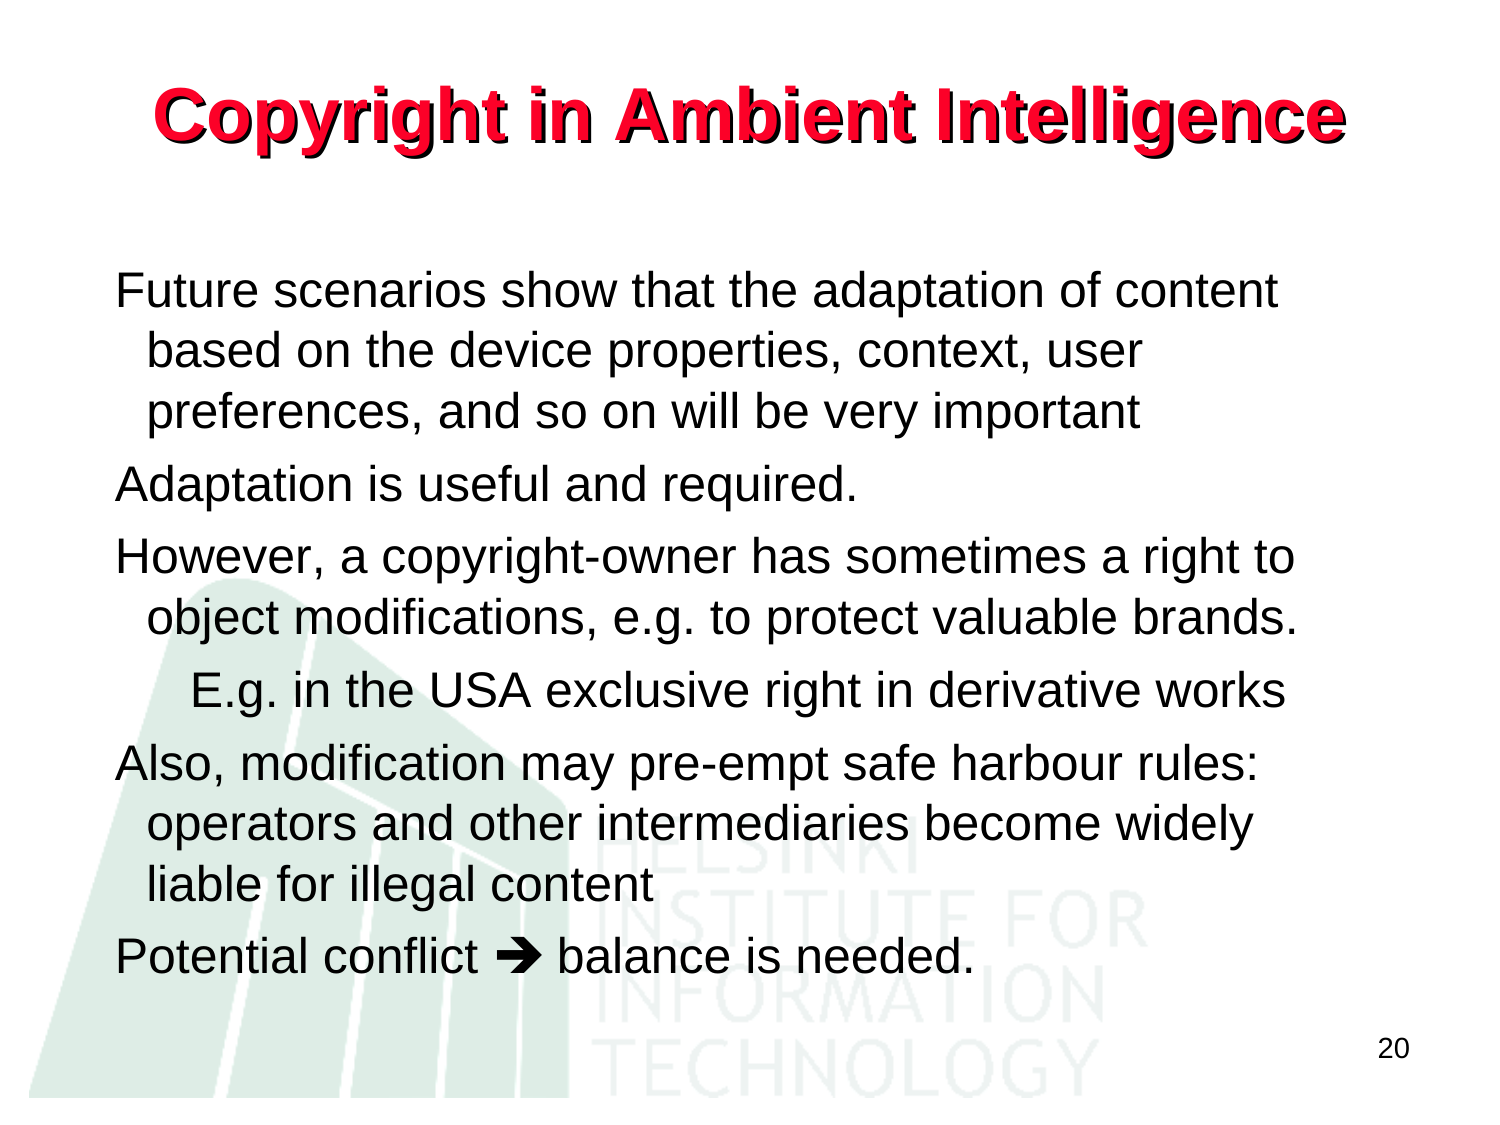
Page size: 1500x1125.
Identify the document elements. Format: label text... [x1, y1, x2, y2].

title Copyright in Ambient Intelligence [99, 61, 1401, 175]
list Future scenarios show that the adaptation of content based on the device properties, context, user preferences, and so on will be very important Adaptation is useful and required. However, a copyright-owner has sometimes a right to object modifications, e.g. to protect valuable brands. E.g. in the USA exclusive right in derivative works Also, modification may pre-empt safe harbour rules: operators and other intermediaries become widely liable for illegal content Potential conflict  balance is needed. [99, 249, 1401, 1051]
